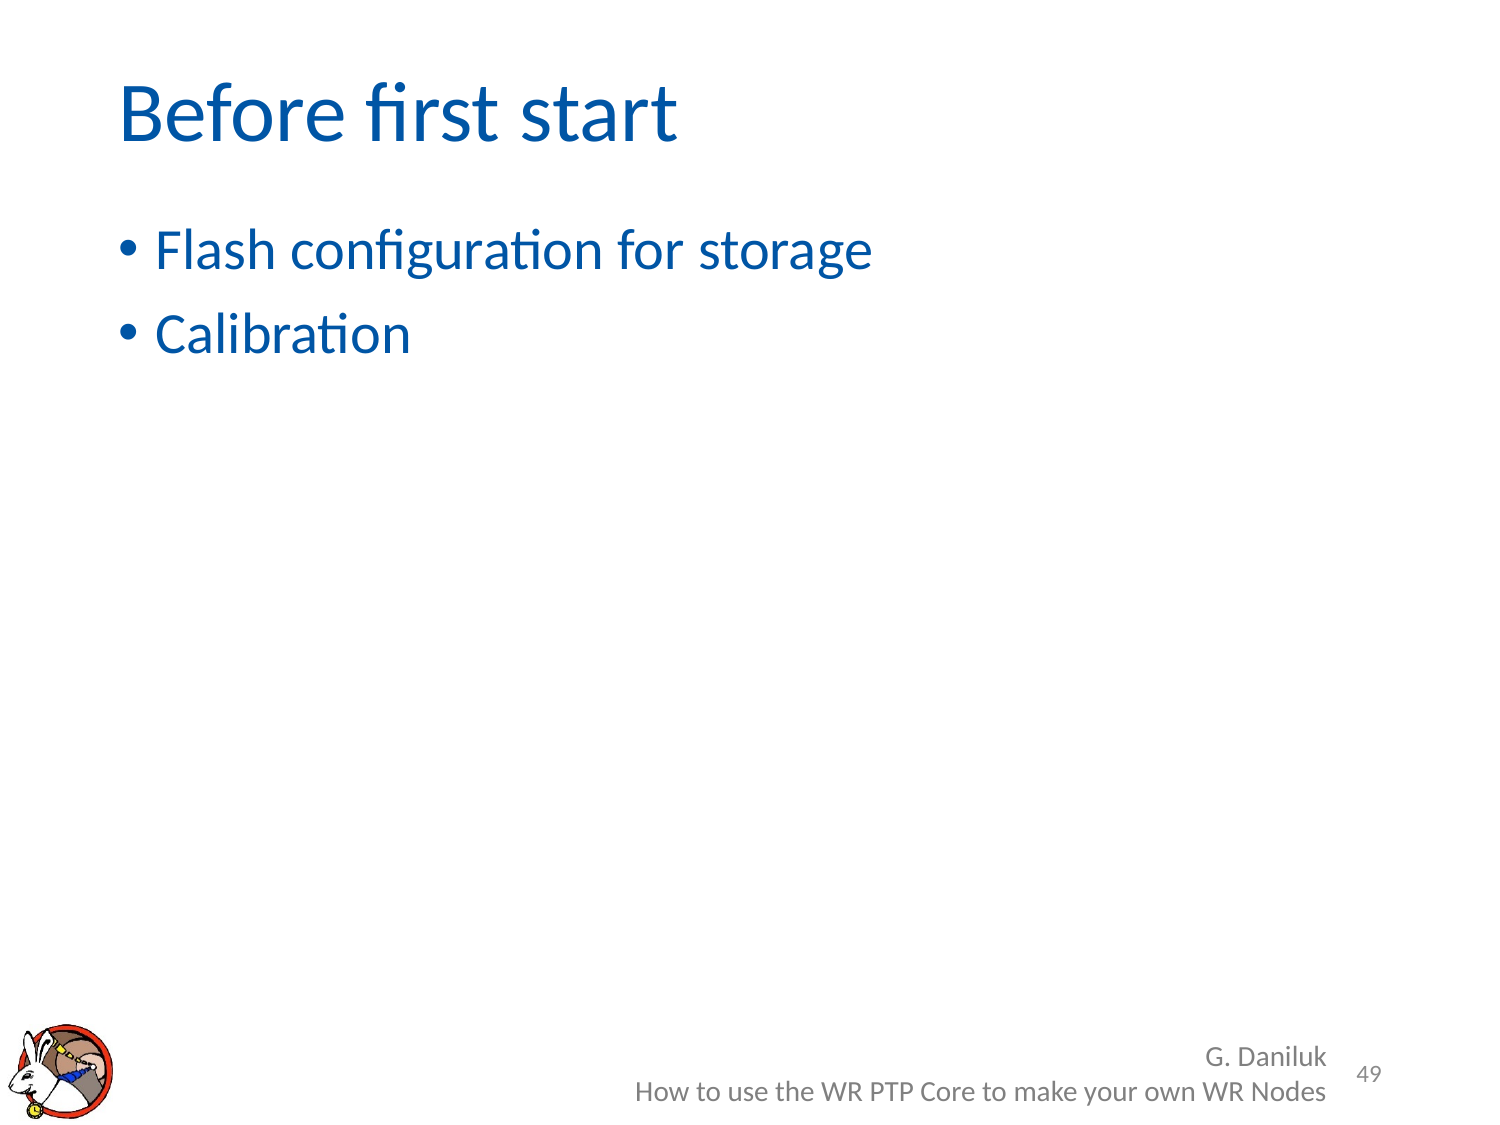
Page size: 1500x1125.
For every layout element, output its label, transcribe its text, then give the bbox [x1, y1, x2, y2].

slide_number <number> [1342, 1042, 1397, 1103]
picture [7, 1024, 113, 1121]
title Before first start [103, 59, 1397, 169]
text_box G. Daniluk How to use the WR PTP Core to make your own WR Nodes [112, 1029, 1342, 1115]
list Flash configuration for storage Calibration [103, 211, 1397, 1014]
